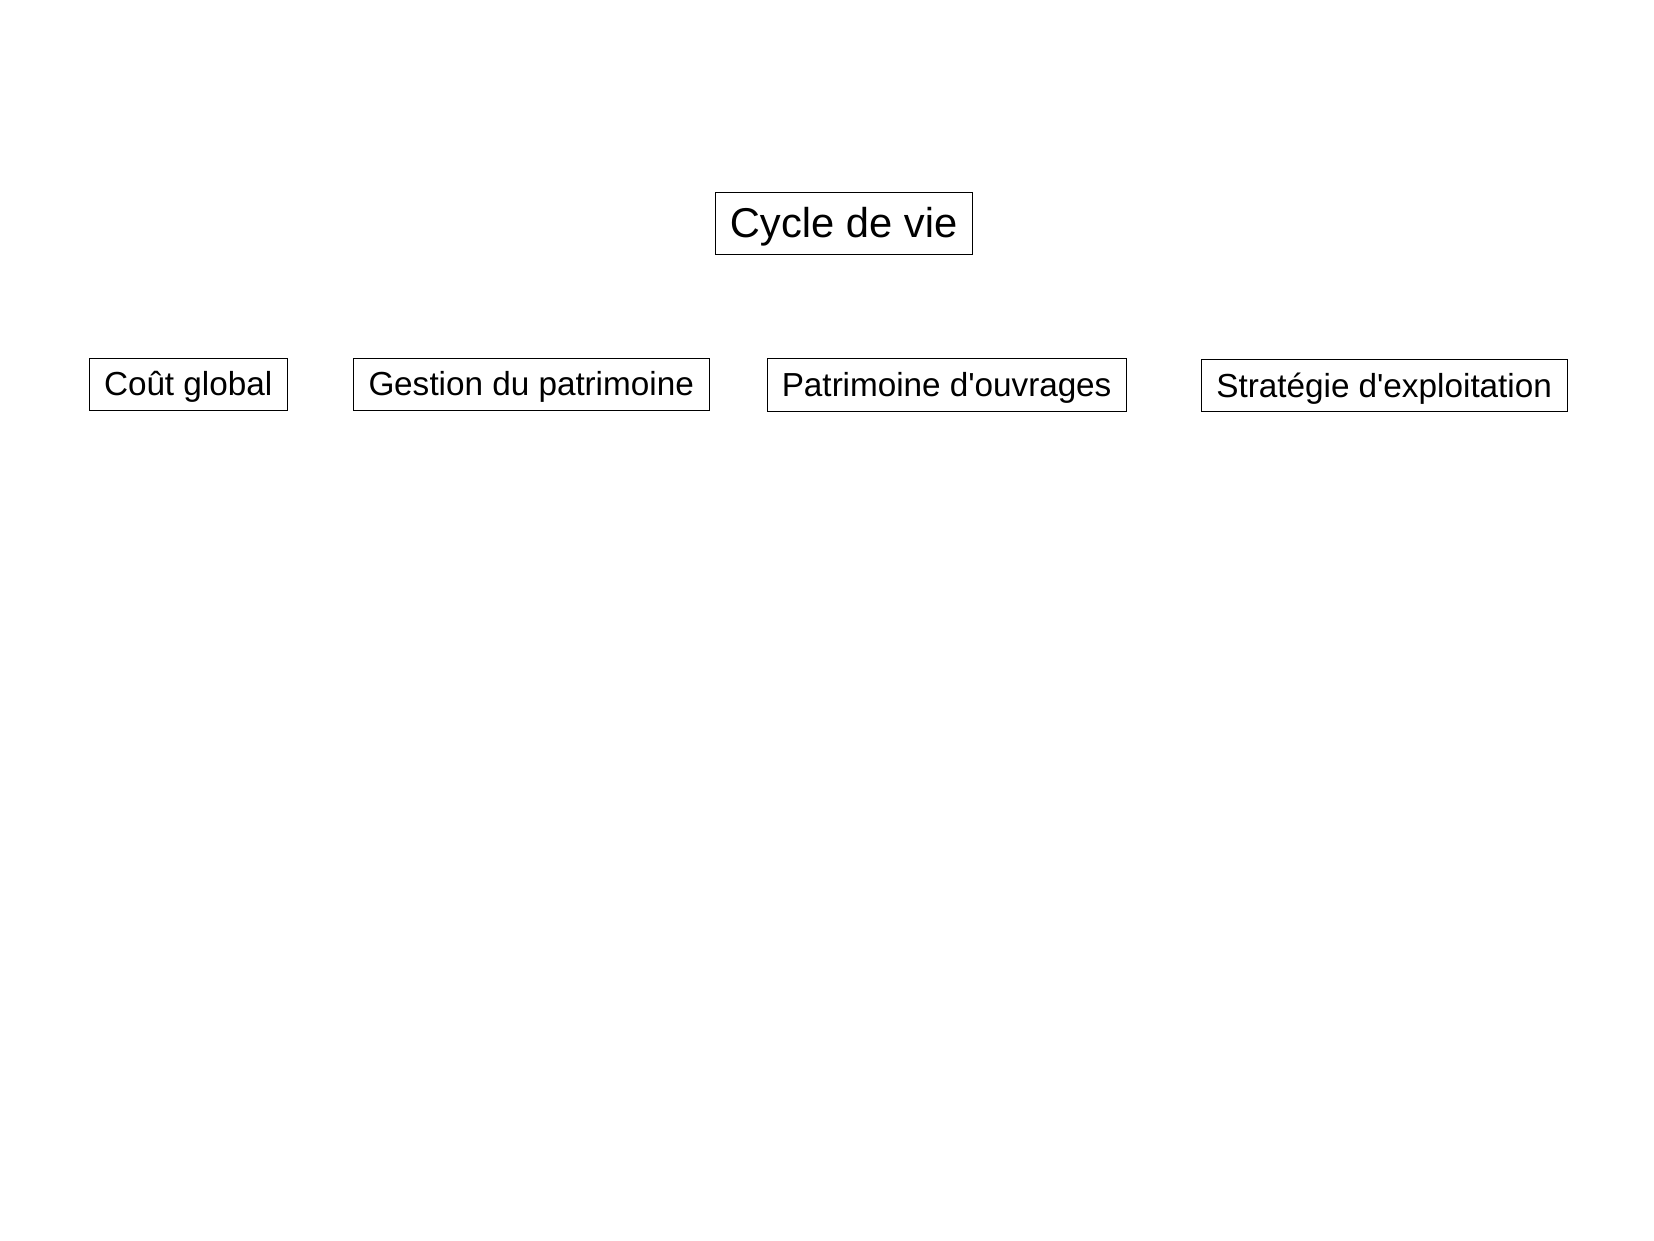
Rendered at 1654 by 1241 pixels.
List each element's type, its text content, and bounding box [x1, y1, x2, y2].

text_box Coût global [89, 358, 288, 411]
text_box Gestion du patrimoine [353, 358, 710, 411]
text_box Patrimoine d'ouvrages [767, 358, 1127, 412]
text_box Cycle de vie [715, 192, 973, 255]
text_box Stratégie d'exploitation [1201, 359, 1568, 412]
